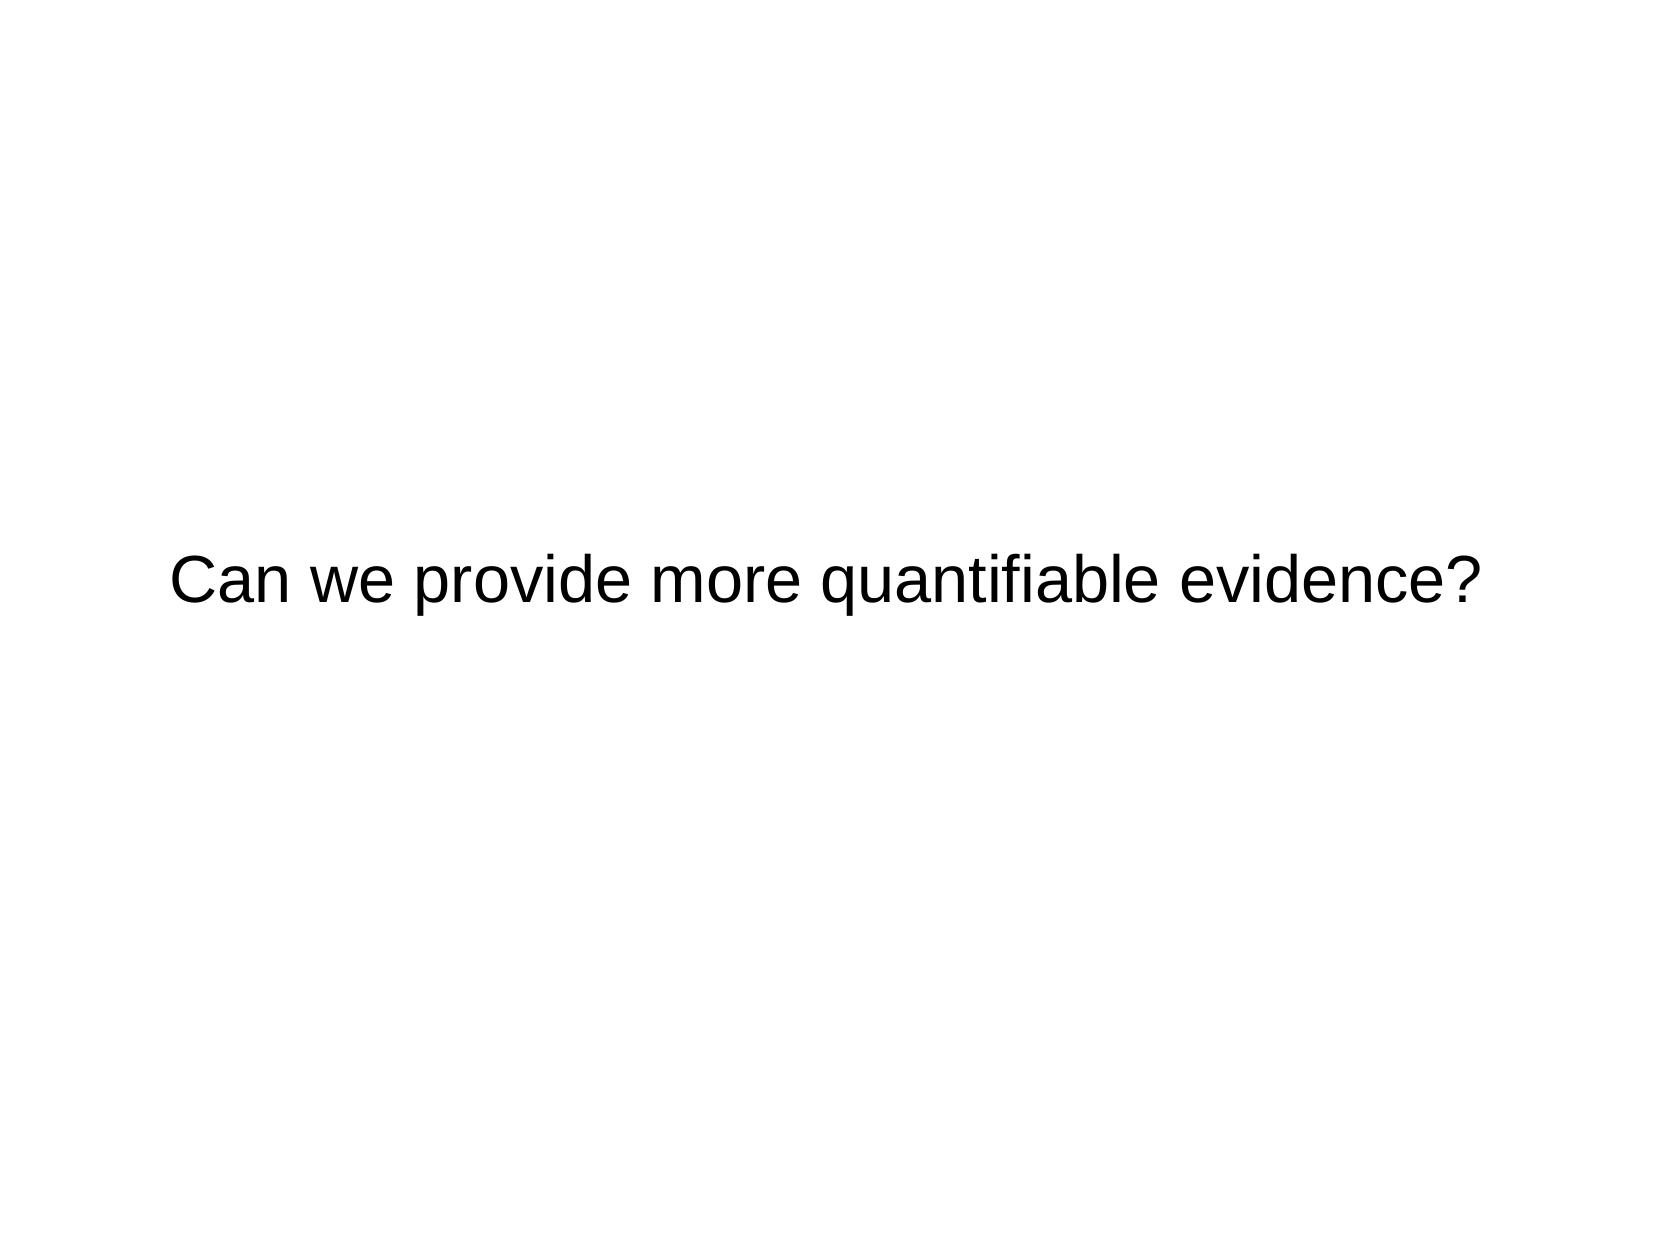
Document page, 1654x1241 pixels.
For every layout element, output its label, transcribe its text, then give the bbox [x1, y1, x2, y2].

subtitle Can we provide more quantifiable evidence? [82, 56, 1571, 1102]
